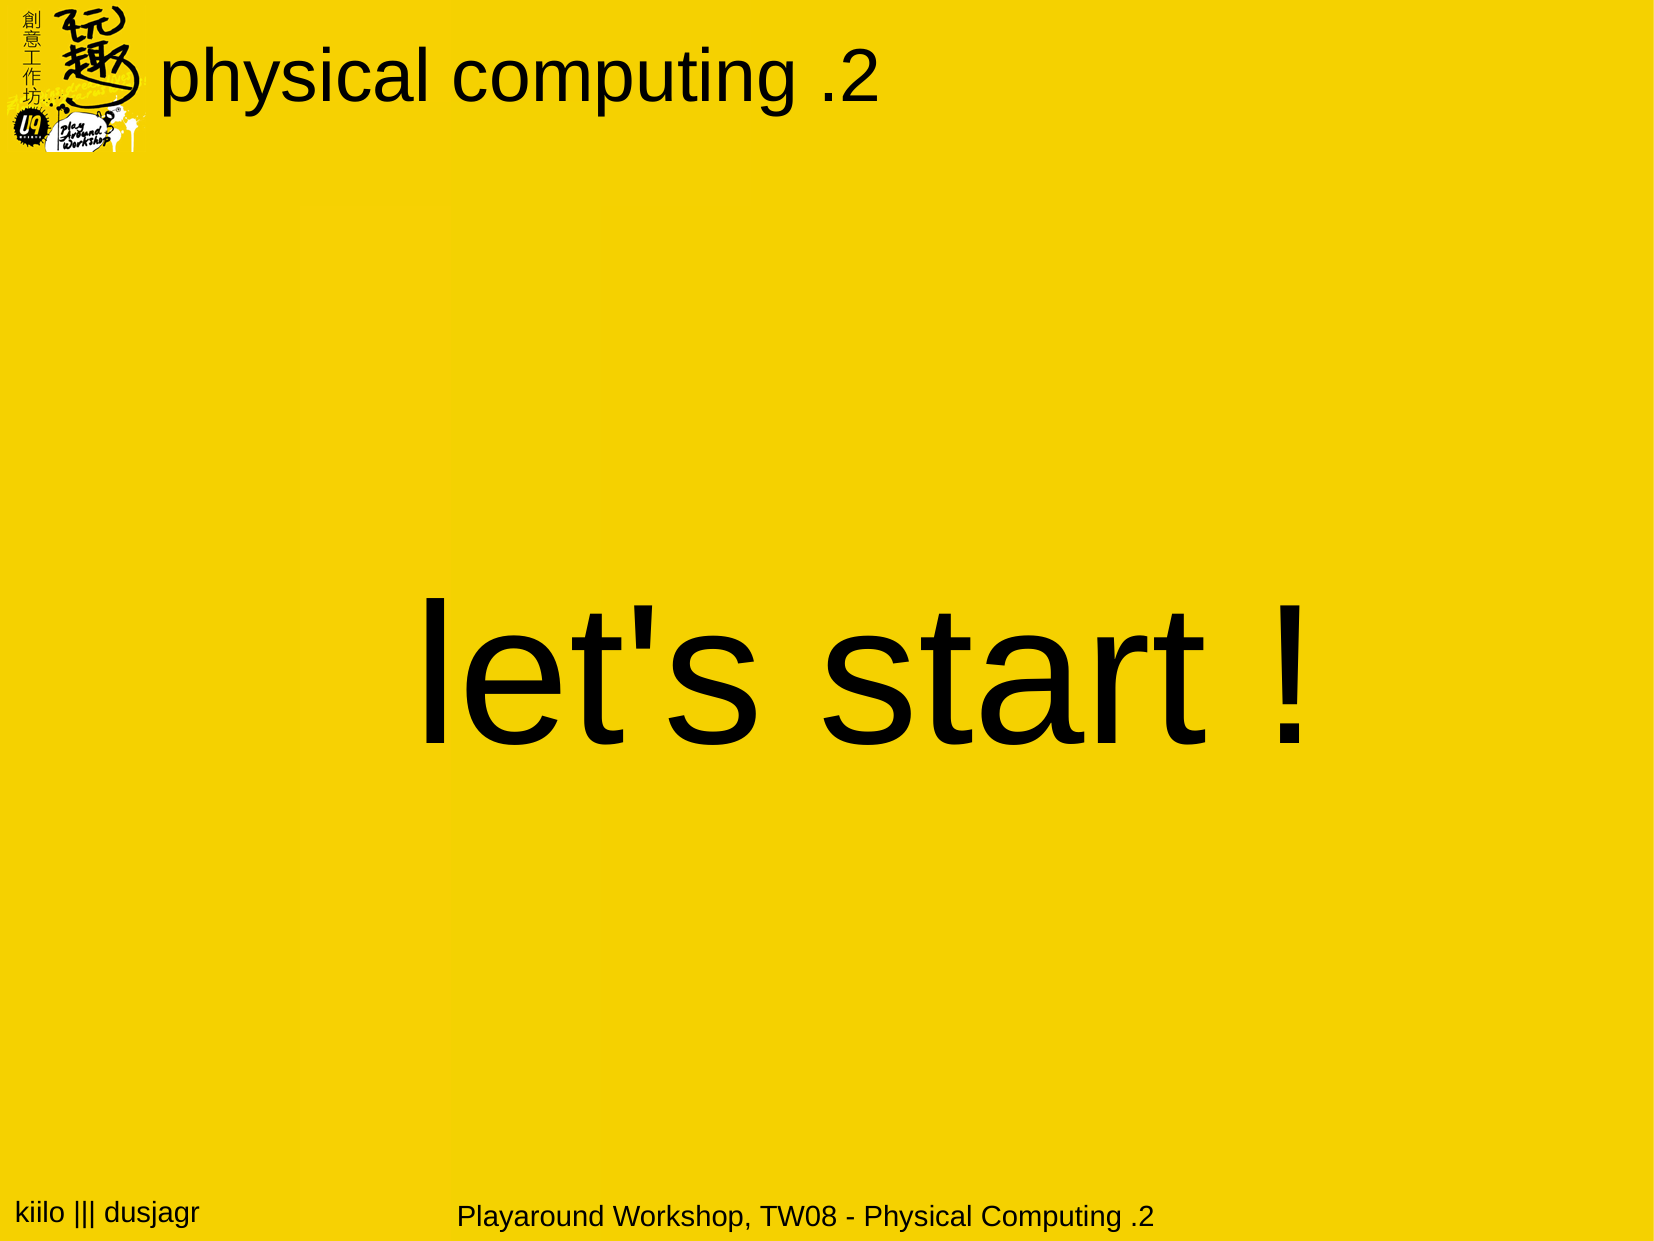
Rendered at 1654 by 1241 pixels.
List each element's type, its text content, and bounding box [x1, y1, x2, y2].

picture [0, 0, 1654, 1241]
title physical computing .2 [159, 0, 1627, 151]
subtitle let's start ! [70, 224, 1627, 1125]
